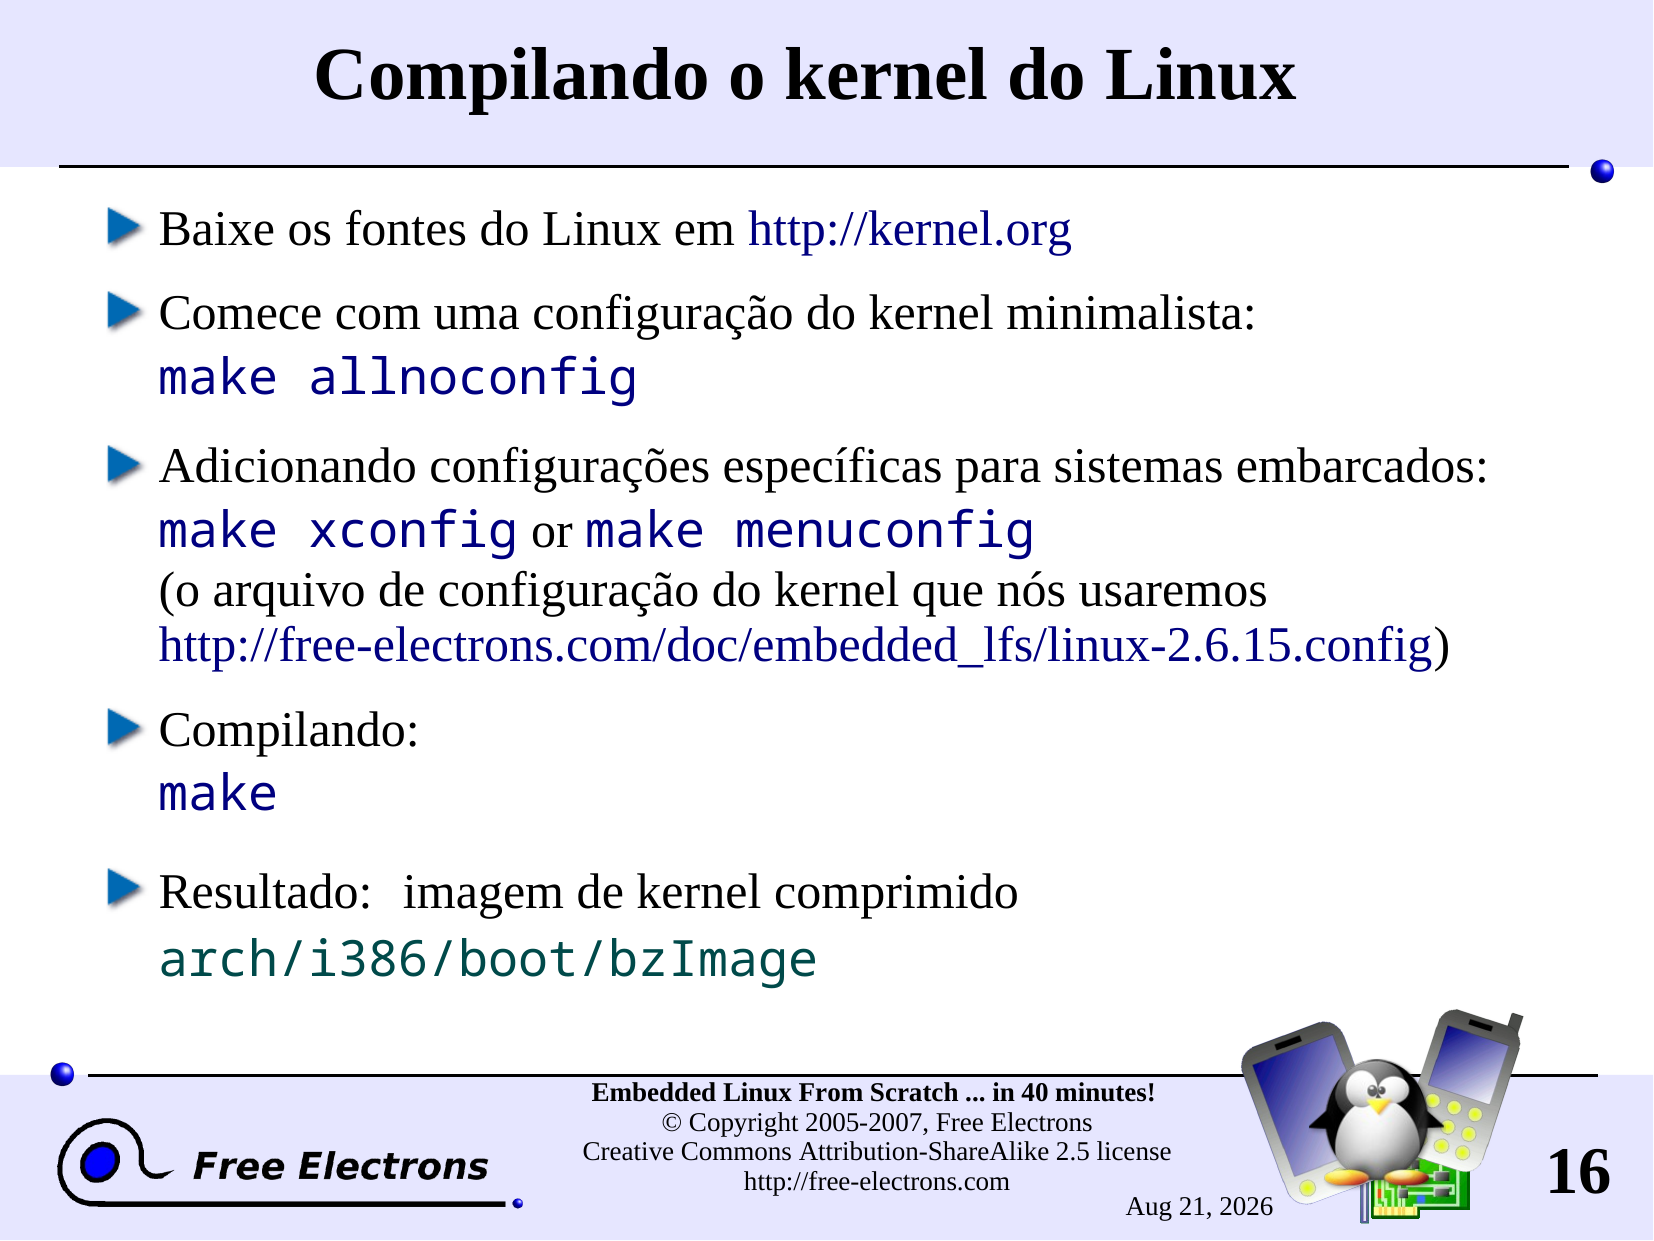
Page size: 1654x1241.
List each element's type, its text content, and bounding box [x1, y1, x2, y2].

list Baixe os fontes do Linux em http://kernel.org Comece com uma configuração do kernel minimalista: make allnoconfig Adicionando configurações específicas para sistemas embarcados: make xconfig or make menuconfig (o arquivo de configuração do kernel que nós usaremos http://free-electrons.com/doc/embedded_lfs/linux-2.6.15.config) Compilando: make Resultado: imagem de kernel comprimido arch/i386/boot/bzImage [87, 200, 1500, 1040]
title Compilando o kernel do Linux [60, 25, 1551, 124]
picture [1225, 1001, 1538, 1241]
picture [50, 1107, 527, 1216]
